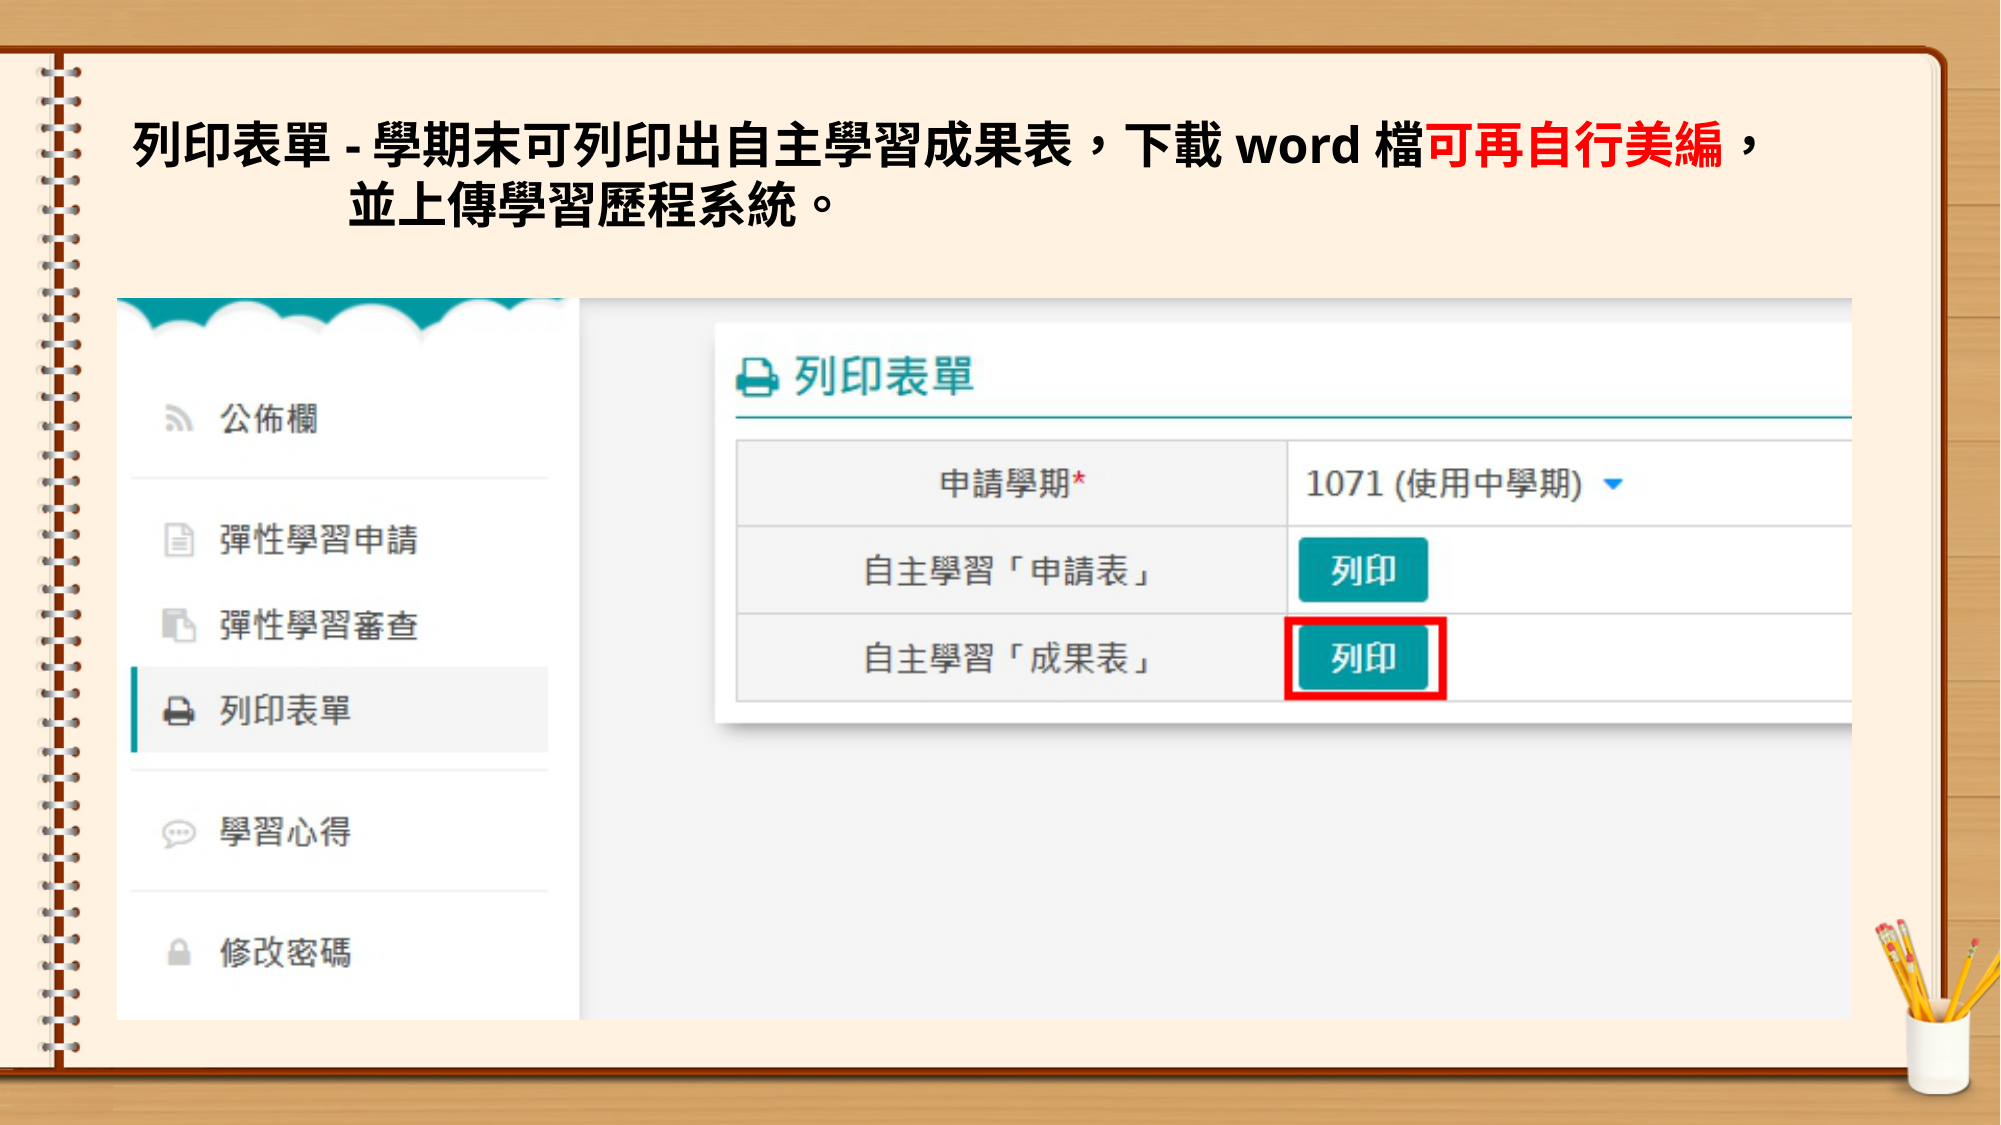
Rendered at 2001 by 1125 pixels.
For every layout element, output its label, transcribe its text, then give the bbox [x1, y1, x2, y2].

text_box 列印表單-學期末可列印出自主學習成果表，下載word檔可再自行美編， 並上傳學習歷程系統。 [118, 106, 1977, 241]
picture [117, 298, 1852, 1020]
